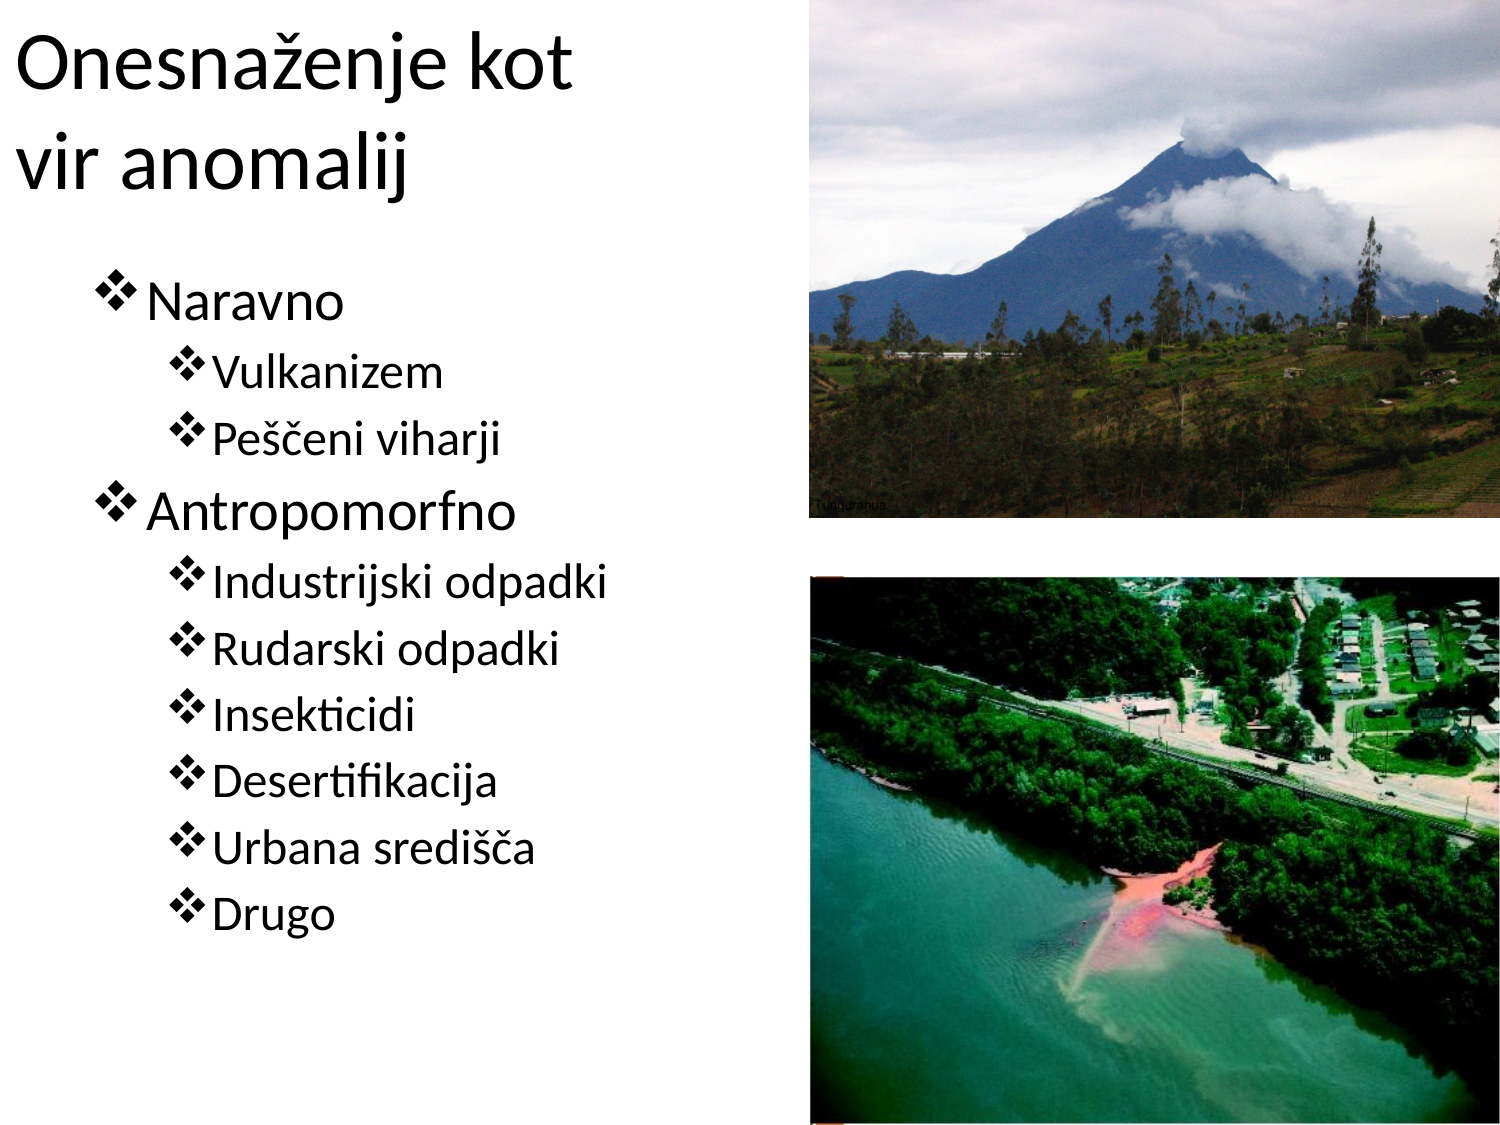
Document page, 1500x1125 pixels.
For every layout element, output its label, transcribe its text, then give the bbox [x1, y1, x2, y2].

list Naravno Vulkanizem Peščeni viharji Antropomorfno Industrijski odpadki Rudarski odpadki Insekticidi Desertifikacija Urbana središča Drugo [75, 262, 738, 1095]
picture [809, 576, 1500, 1125]
title Onesnaženje kot vir anomalij [0, 0, 809, 214]
text_box [809, 0, 1500, 519]
